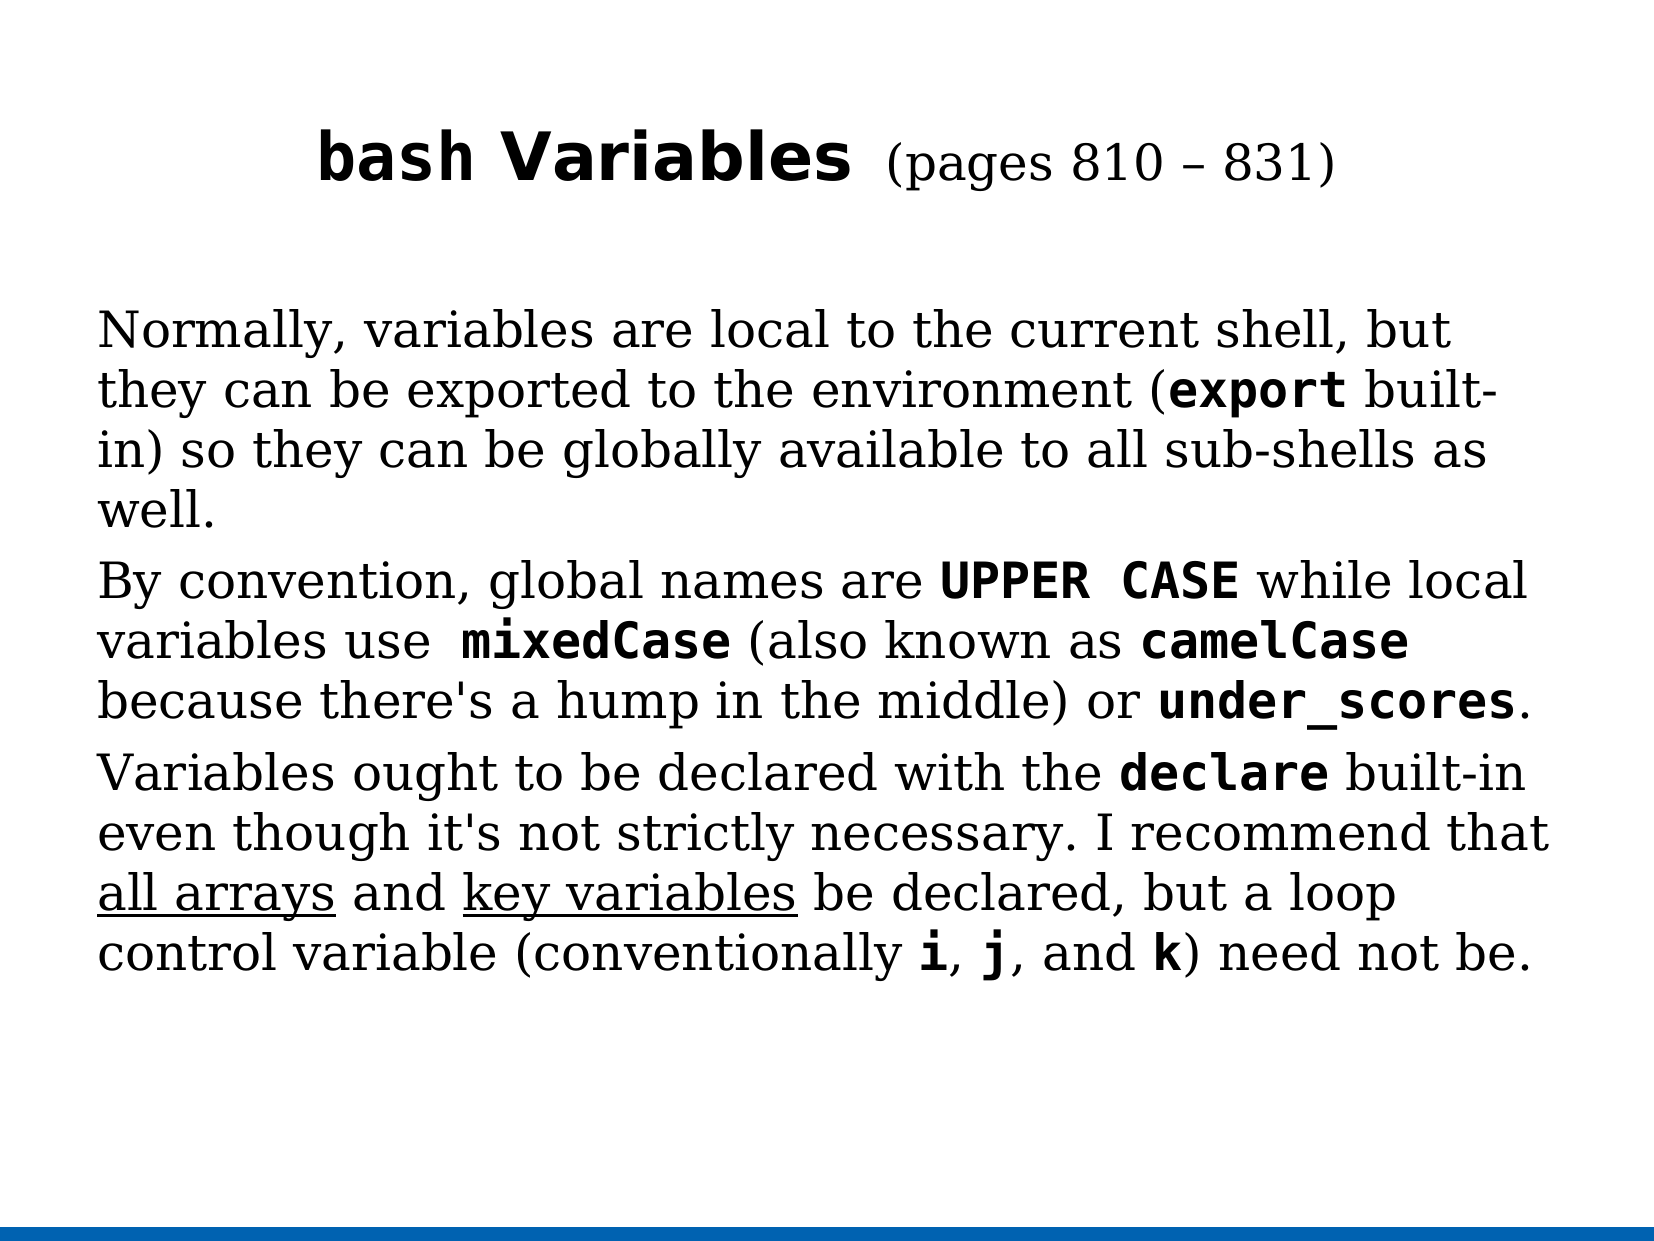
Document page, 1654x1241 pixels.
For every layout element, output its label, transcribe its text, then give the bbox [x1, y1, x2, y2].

title bash Variables (pages 810 – 831) [82, 50, 1571, 257]
list Normally, variables are local to the current shell, but they can be exported to the environment (export built-in) so they can be globally available to all sub-shells as well. By convention, global names are UPPER CASE while local variables use mixedCase (also known as camelCase because there's a hump in the middle) or under_scores. Variables ought to be declared with the declare built-in even though it's not strictly necessary. I recommend that all arrays and key variables be declared, but a loop control variable (conventionally i, j, and k) need not be. [82, 289, 1571, 1194]
